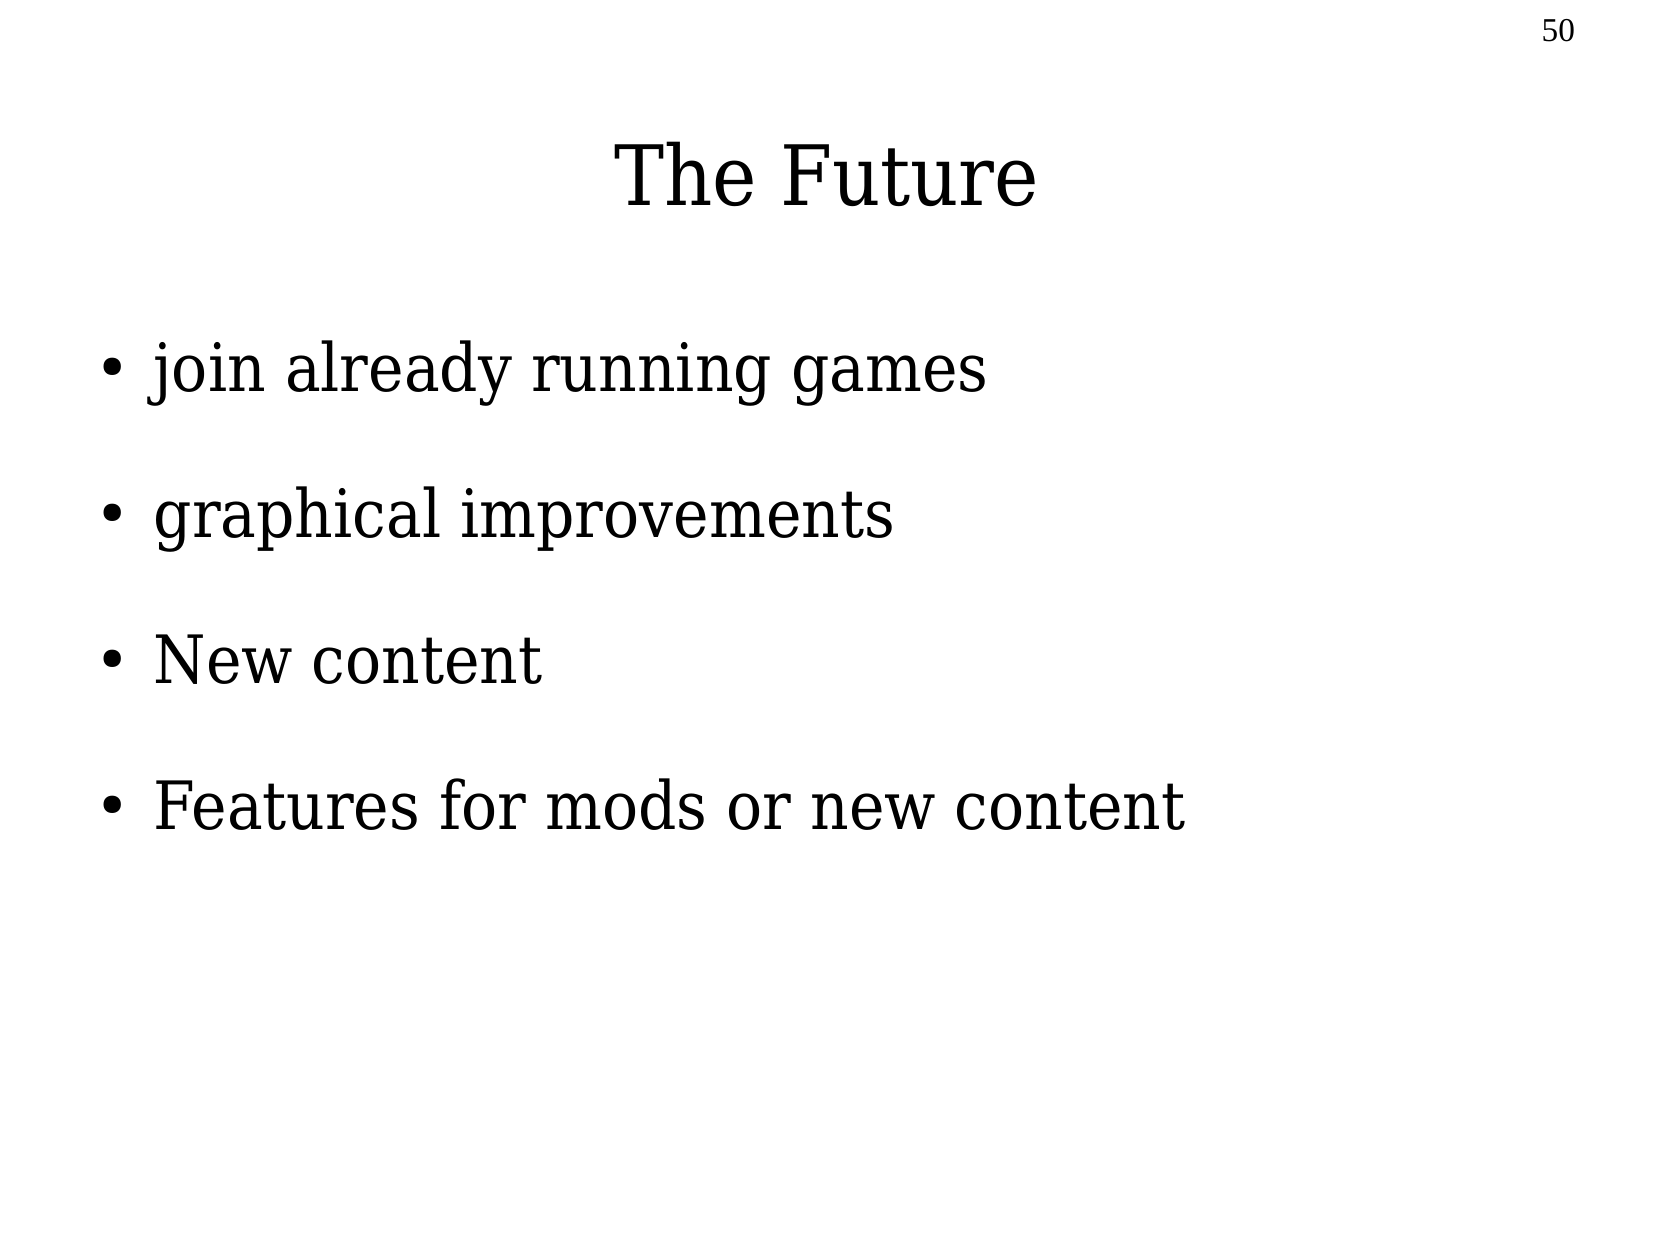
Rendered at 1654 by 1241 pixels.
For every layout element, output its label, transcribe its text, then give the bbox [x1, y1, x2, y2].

list join already running games graphical improvements New content Features for mods or new content [82, 290, 1538, 1010]
title The Future [82, 49, 1571, 257]
